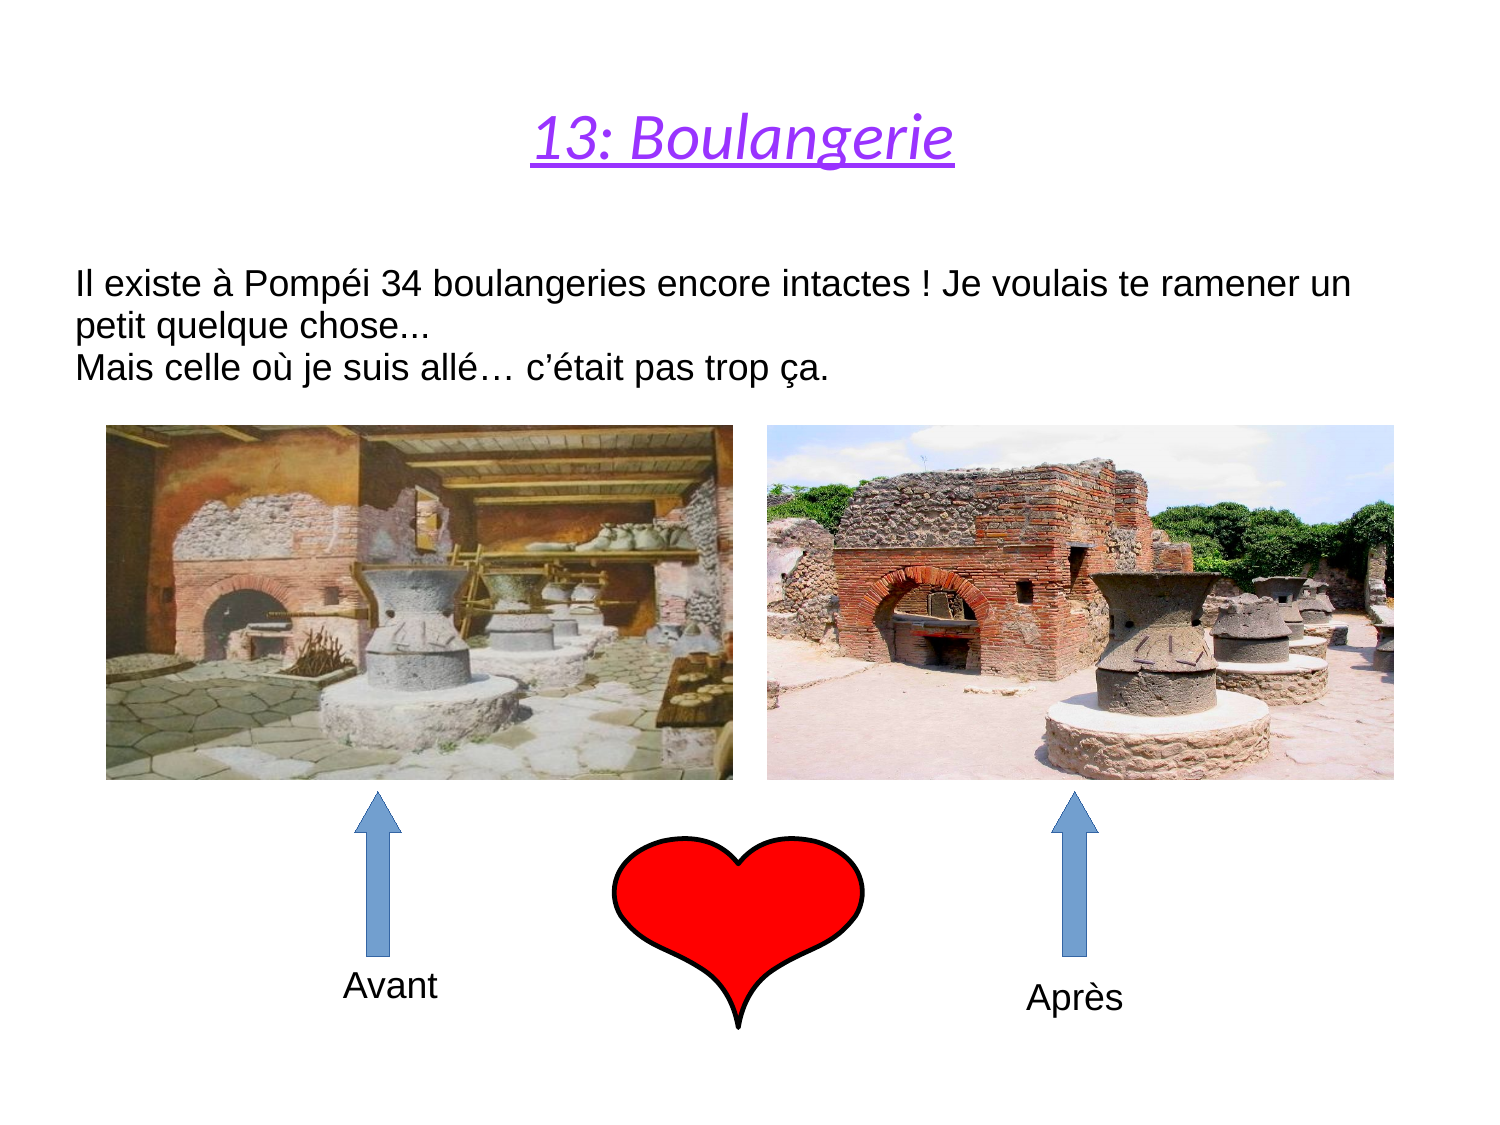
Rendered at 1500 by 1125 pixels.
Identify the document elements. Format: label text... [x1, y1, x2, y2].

picture [106, 425, 733, 780]
text_box Après [968, 968, 1182, 1026]
text_box Avant [153, 956, 638, 1014]
text_box [1051, 791, 1099, 957]
text_box [614, 838, 863, 1028]
title 13: Boulangerie [67, 48, 1418, 237]
text_box [354, 791, 402, 956]
subtitle Il existe à Pompéi 34 boulangeries encore intactes ! Je voulais te ramener un petit quelque chose... Mais celle où je suis allé… c’était pas trop ça. [75, 262, 1425, 1005]
